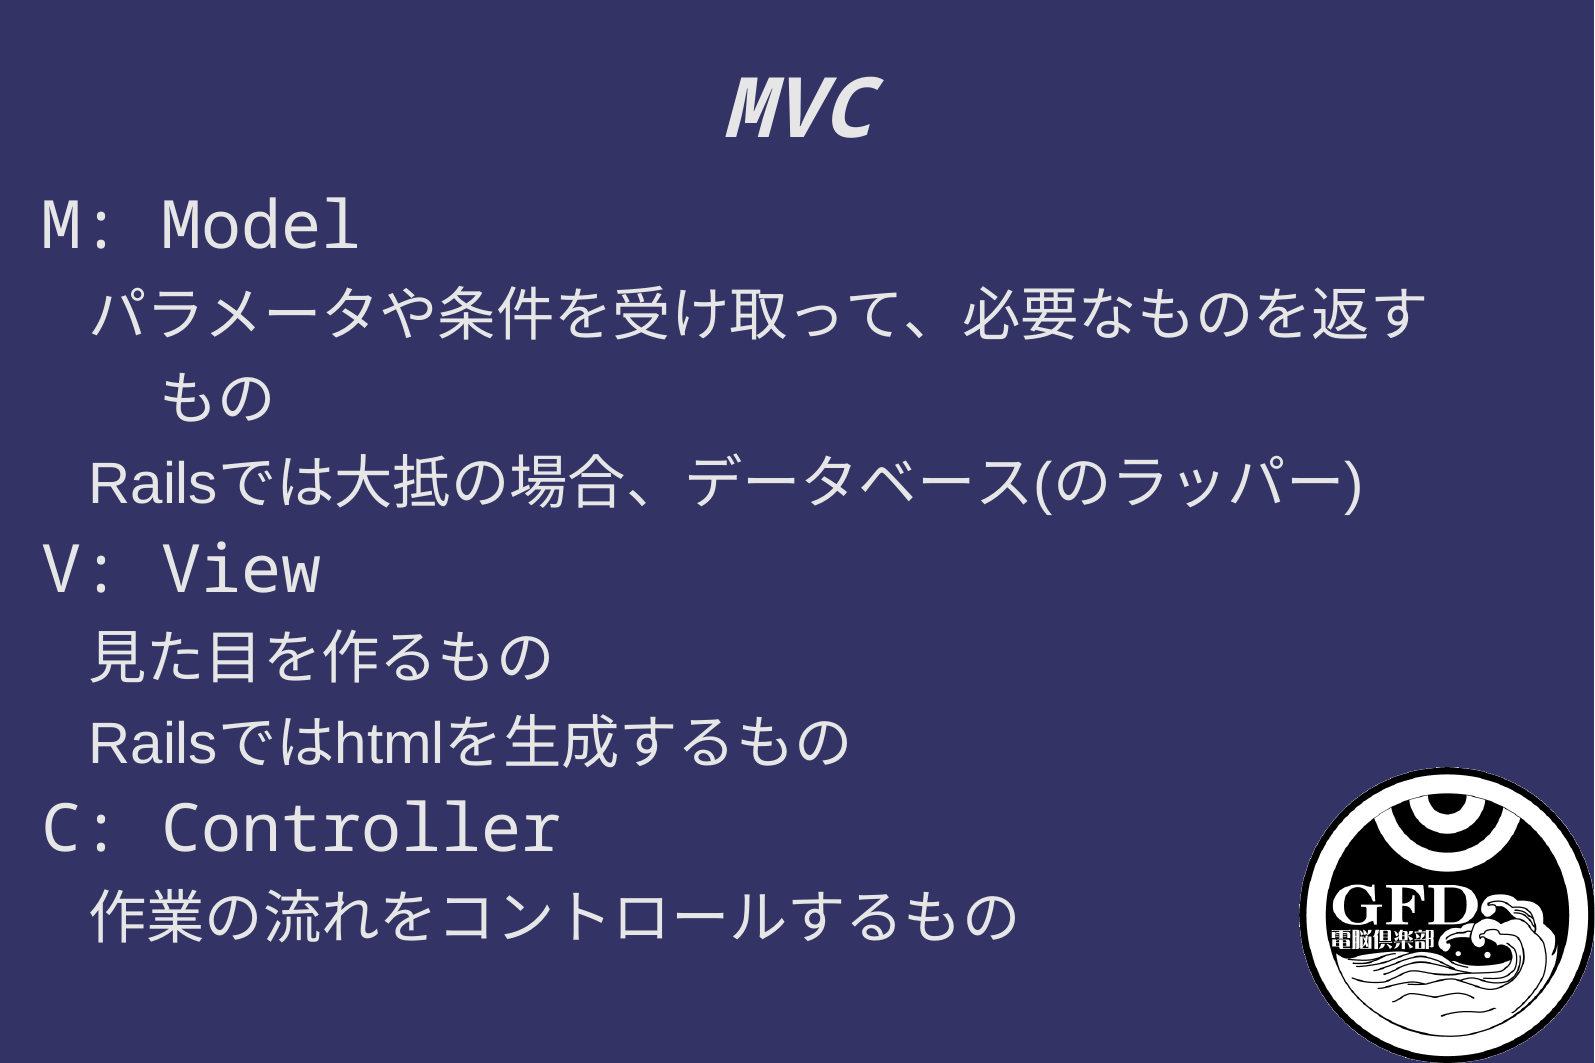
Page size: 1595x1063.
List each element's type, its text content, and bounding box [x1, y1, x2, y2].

list M: Model パラメータや条件を受け取って、必要なものを返すもの Railsでは大抵の場合、データベース(のラッパー) V: View 見た目を作るもの Railsではhtmlを生成するもの C: Controller 作業の流れをコントロールするもの [29, 177, 1477, 886]
picture [1299, 767, 1595, 1063]
title MVC [117, 23, 1479, 187]
